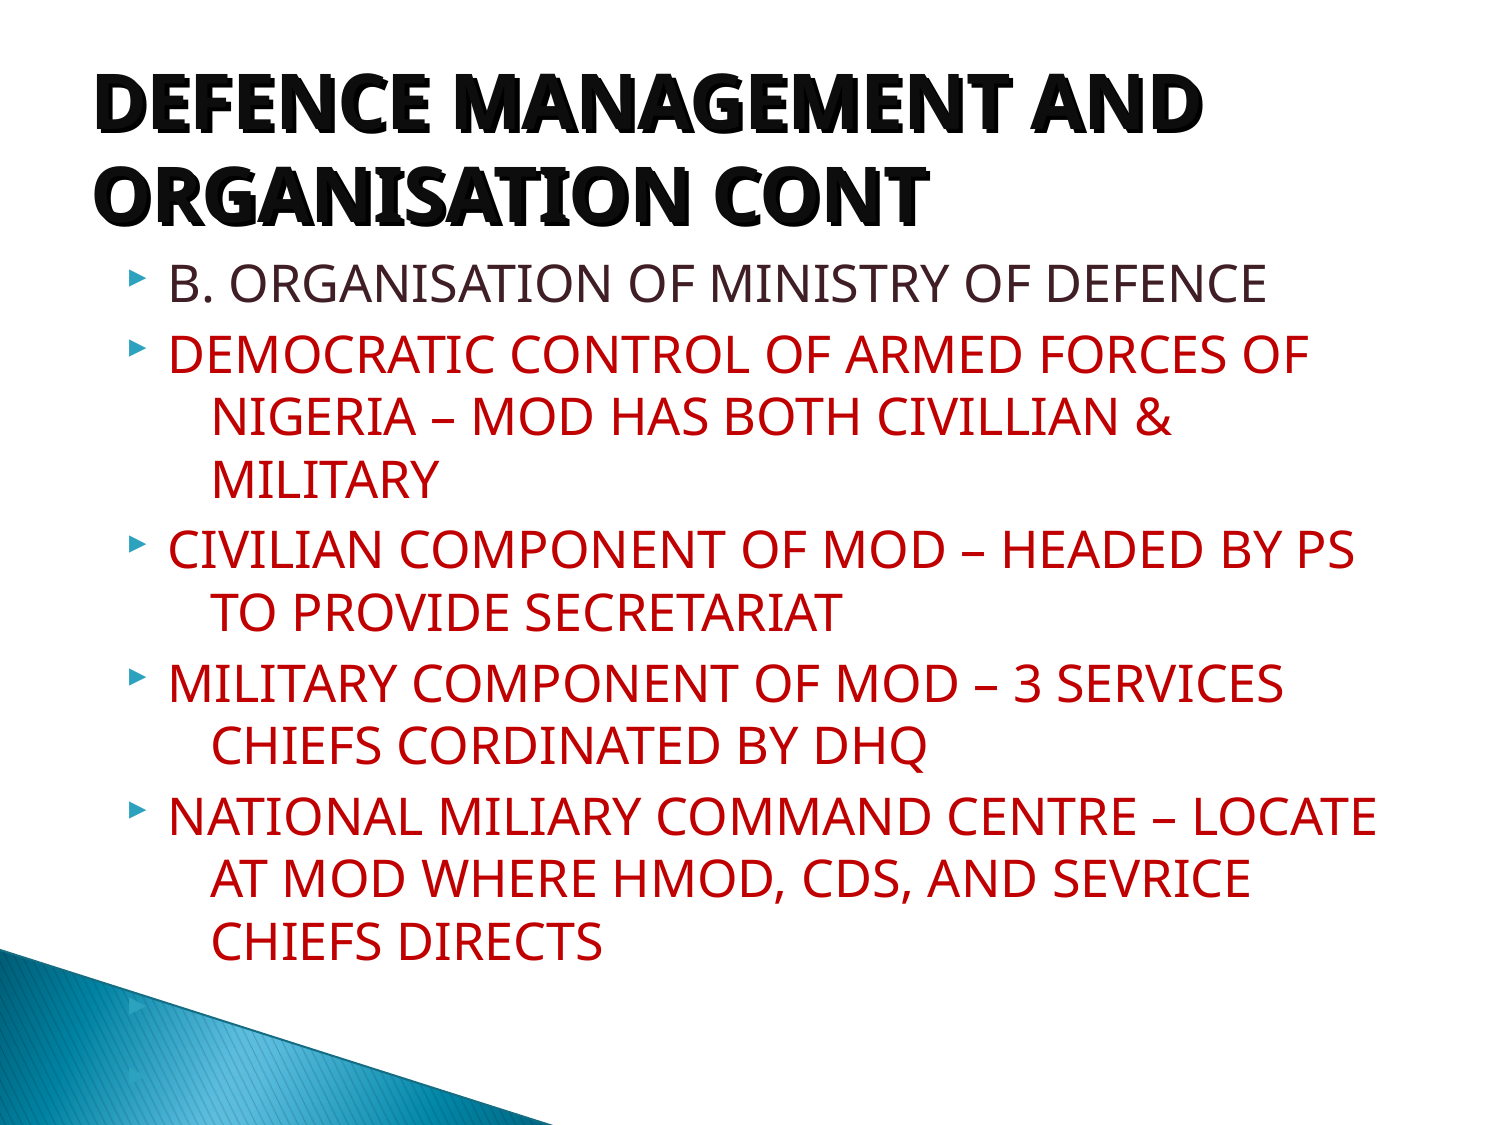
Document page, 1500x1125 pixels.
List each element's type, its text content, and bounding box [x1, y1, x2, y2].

title DEFENCE MANAGEMENT AND ORGANISATION CONT [75, 45, 1426, 233]
list B. ORGANISATION OF MINISTRY OF DEFENCE DEMOCRATIC CONTROL OF ARMED FORCES OF NIGERIA – MOD HAS BOTH CIVILLIAN & MILITARY CIVILIAN COMPONENT OF MOD – HEADED BY PS TO PROVIDE SECRETARIAT MILITARY COMPONENT OF MOD – 3 SERVICES CHIEFS CORDINATED BY DHQ NATIONAL MILIARY COMMAND CENTRE – LOCATE AT MOD WHERE HMOD, CDS, AND SEVRICE CHIEFS DIRECTS [75, 243, 1426, 986]
